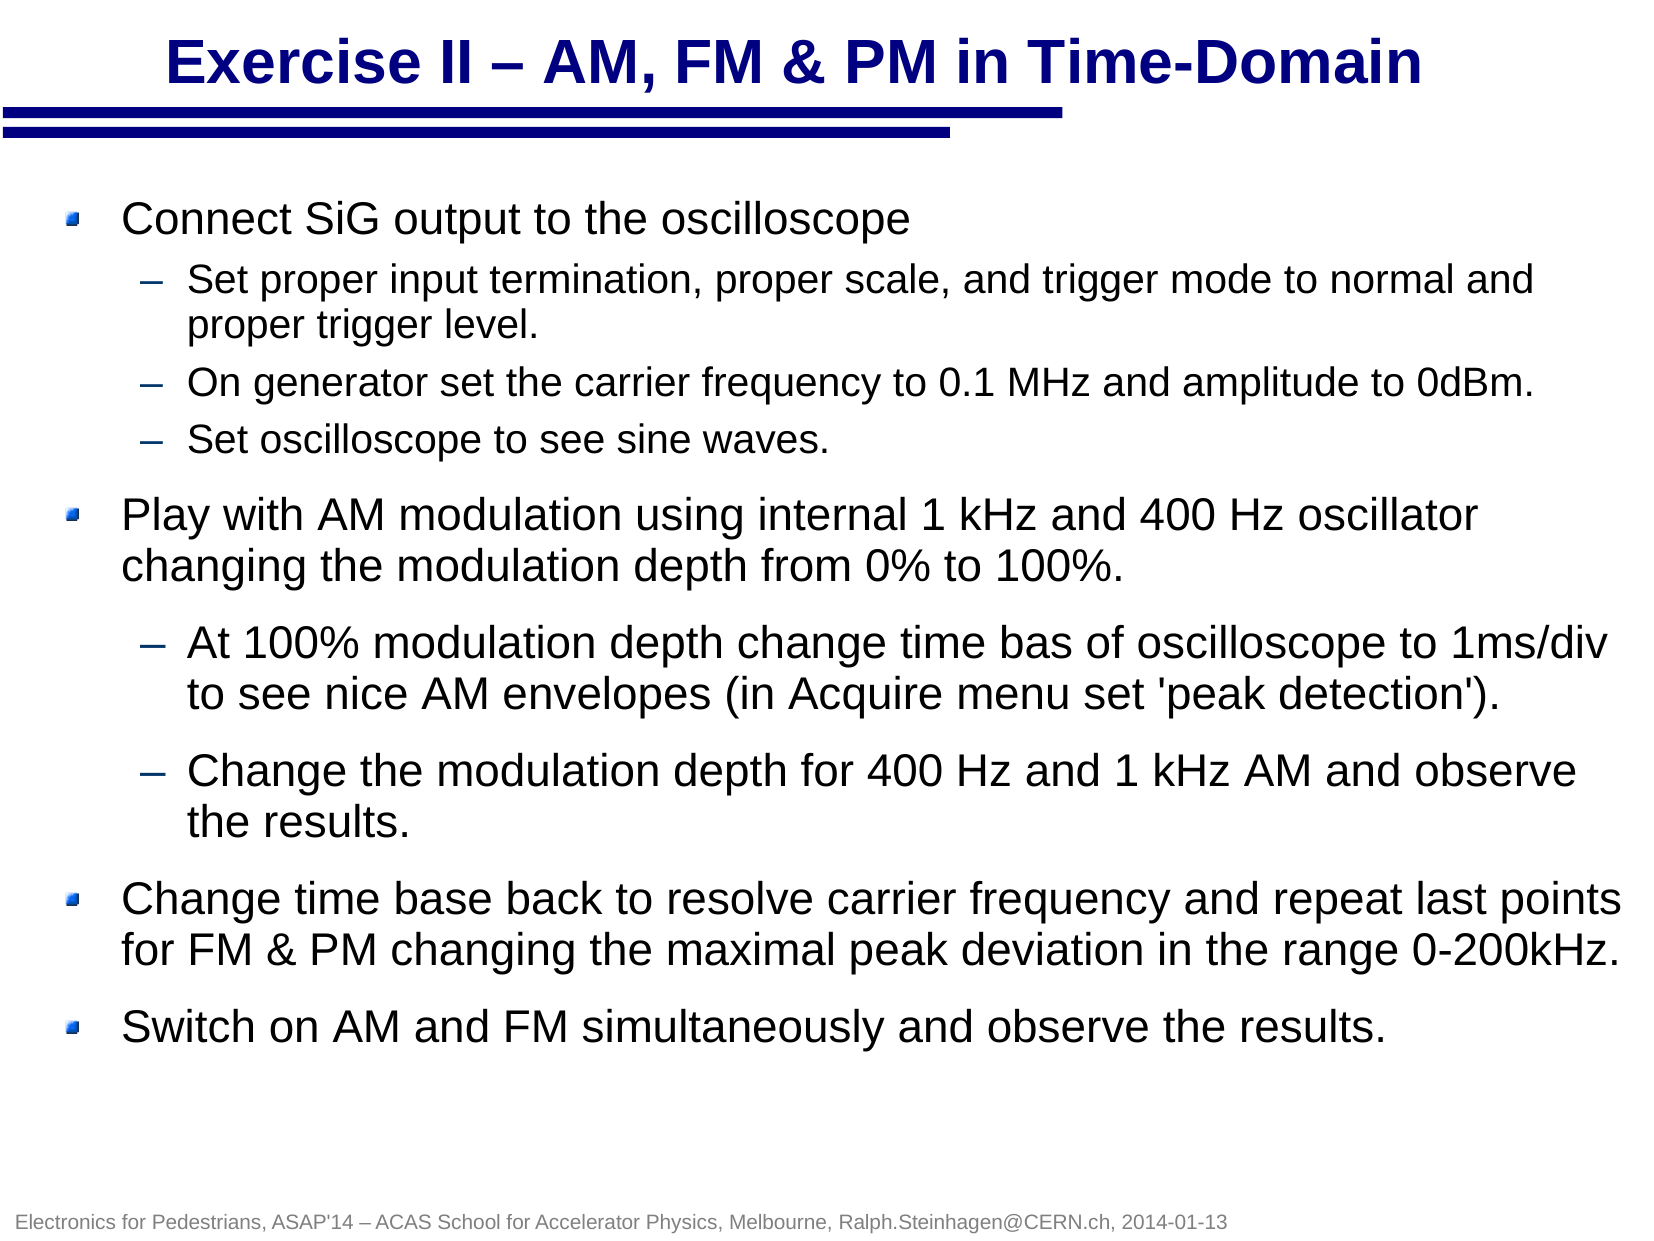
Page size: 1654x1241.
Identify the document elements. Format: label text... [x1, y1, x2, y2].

list Connect SiG output to the oscilloscope Set proper input termination, proper scale, and trigger mode to normal and proper trigger level. On generator set the carrier frequency to 0.1 MHz and amplitude to 0dBm. Set oscilloscope to see sine waves. Play with AM modulation using internal 1 kHz and 400 Hz oscillator changing the modulation depth from 0% to 100%. At 100% modulation depth change time bas of oscilloscope to 1ms/div to see nice AM envelopes (in Acquire menu set 'peak detection'). Change the modulation depth for 400 Hz and 1 kHz AM and observe the results. Change time base back to resolve carrier frequency and repeat last points for FM & PM changing the maximal peak deviation in the range 0-200kHz. Switch on AM and FM simultaneously and observe the results. [65, 192, 1628, 1205]
title Exercise II – AM, FM & PM in Time-Domain [165, 0, 1533, 124]
